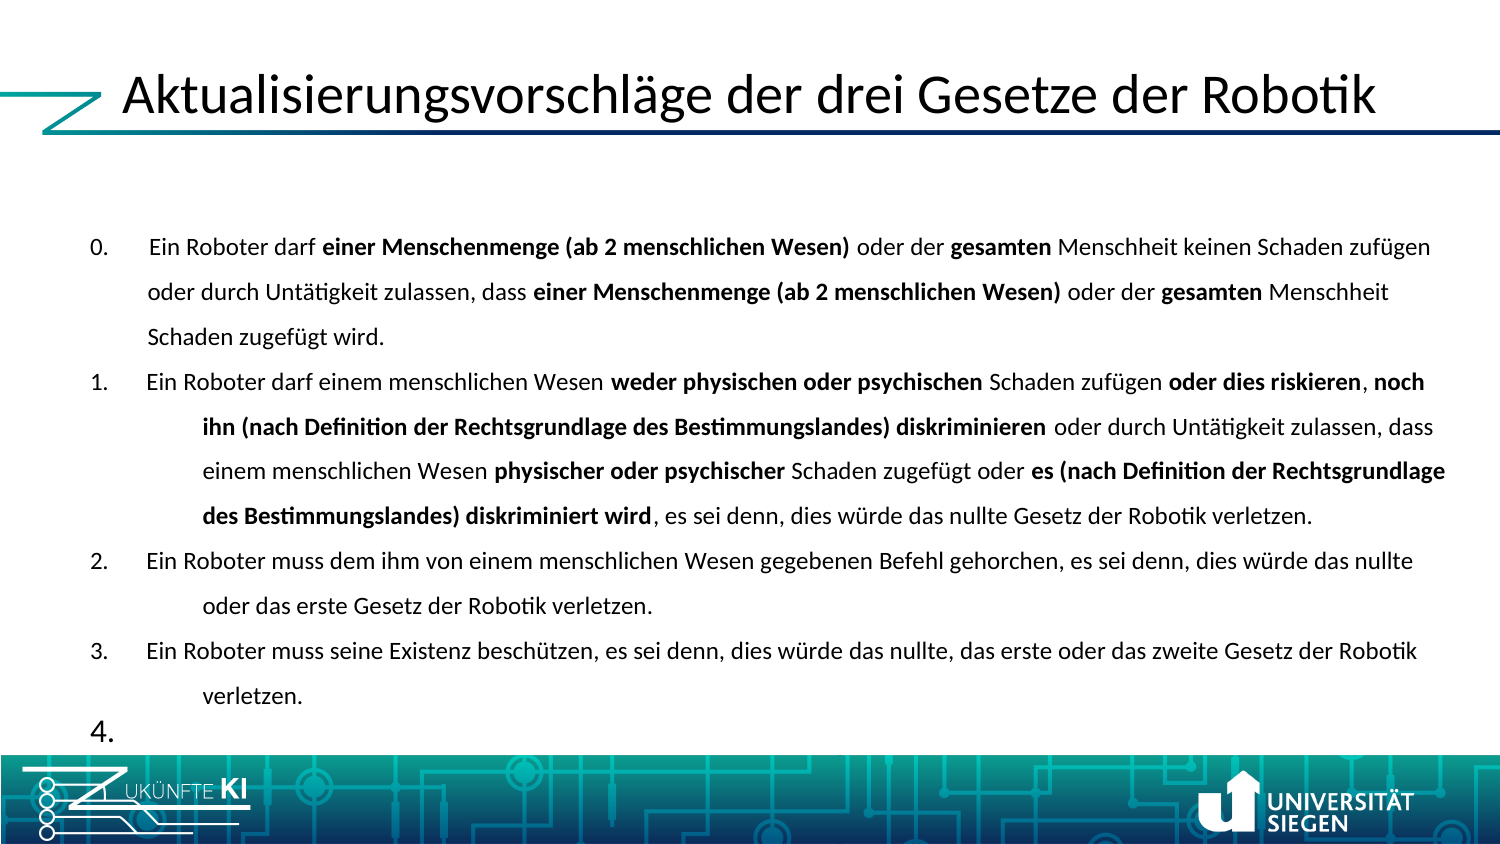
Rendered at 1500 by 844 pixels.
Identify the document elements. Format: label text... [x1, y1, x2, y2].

title Aktualisierungsvorschläge der drei Gesetze der Robotik [75, 20, 1426, 161]
text_box 0. Ein Roboter darf einer Menschenmenge (ab 2 menschlichen Wesen) oder der gesamten Menschheit keinen Schaden zufügen oder durch Untätigkeit zulassen, dass einer Menschenmenge (ab 2 menschlichen Wesen) oder der gesamten Menschheit Schaden zugefügt wird. Ein Roboter darf einem menschlichen Wesen weder physischen oder psychischen Schaden zufügen oder dies riskieren, noch ihn (nach Definition der Rechtsgrundlage des Bestimmungslandes) diskriminieren oder durch Untätigkeit zulassen, dass einem menschlichen Wesen physischer oder psychischer Schaden zugefügt oder es (nach Definition der Rechtsgrundlage des Bestimmungslandes) diskriminiert wird, es sei denn, dies würde das nullte Gesetz der Robotik verletzen. Ein Roboter muss dem ihm von einem menschlichen Wesen gegebenen Befehl gehorchen, es sei denn, dies würde das nullte oder das erste Gesetz der Robotik verletzen. Ein Roboter muss seine Existenz beschützen, es sei denn, dies würde das nullte, das erste oder das zweite Gesetz der Robotik verletzen. [75, 208, 1474, 764]
